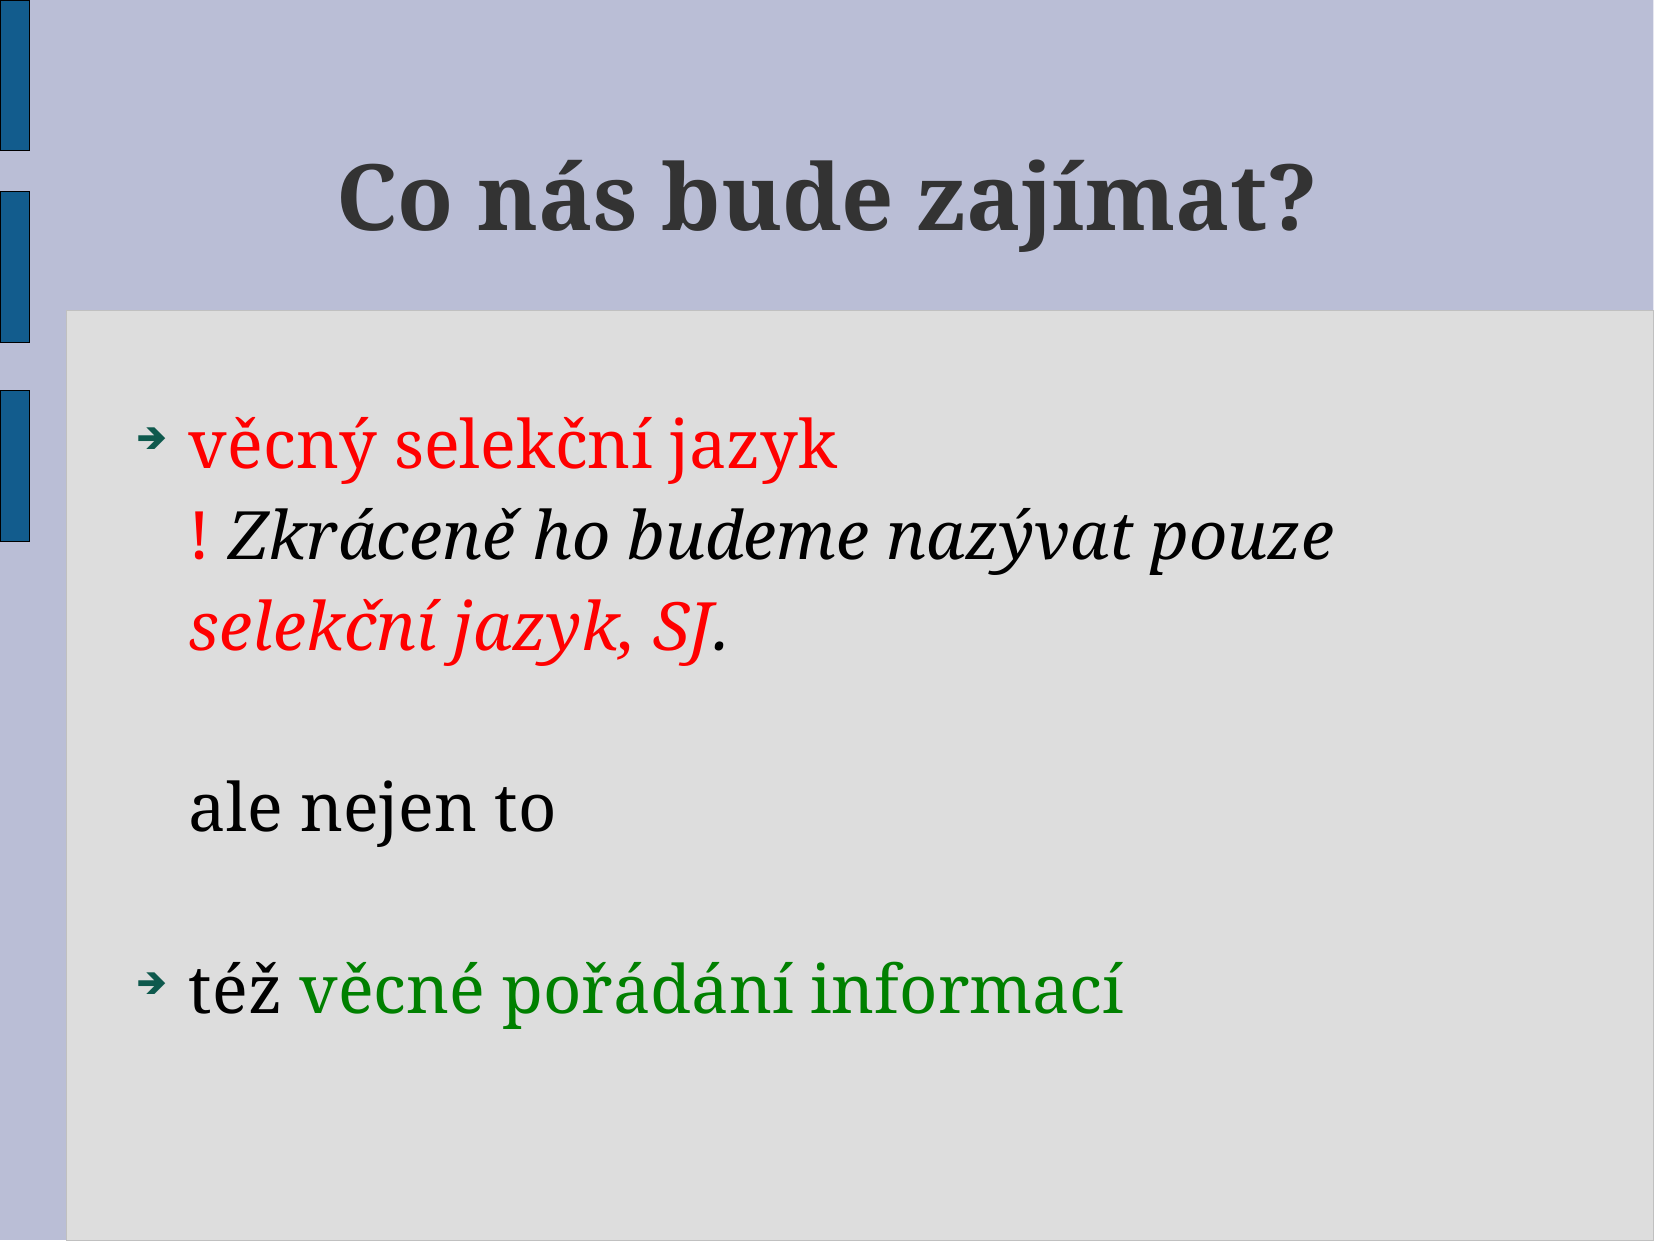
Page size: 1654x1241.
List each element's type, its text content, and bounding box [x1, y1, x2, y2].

title Co nás bude zajímat? [121, 91, 1534, 299]
list věcný selekční jazyk ! Zkráceně ho budeme nazývat pouze selekční jazyk, SJ. ale nejen to též věcné pořádání informací [118, 397, 1531, 1241]
